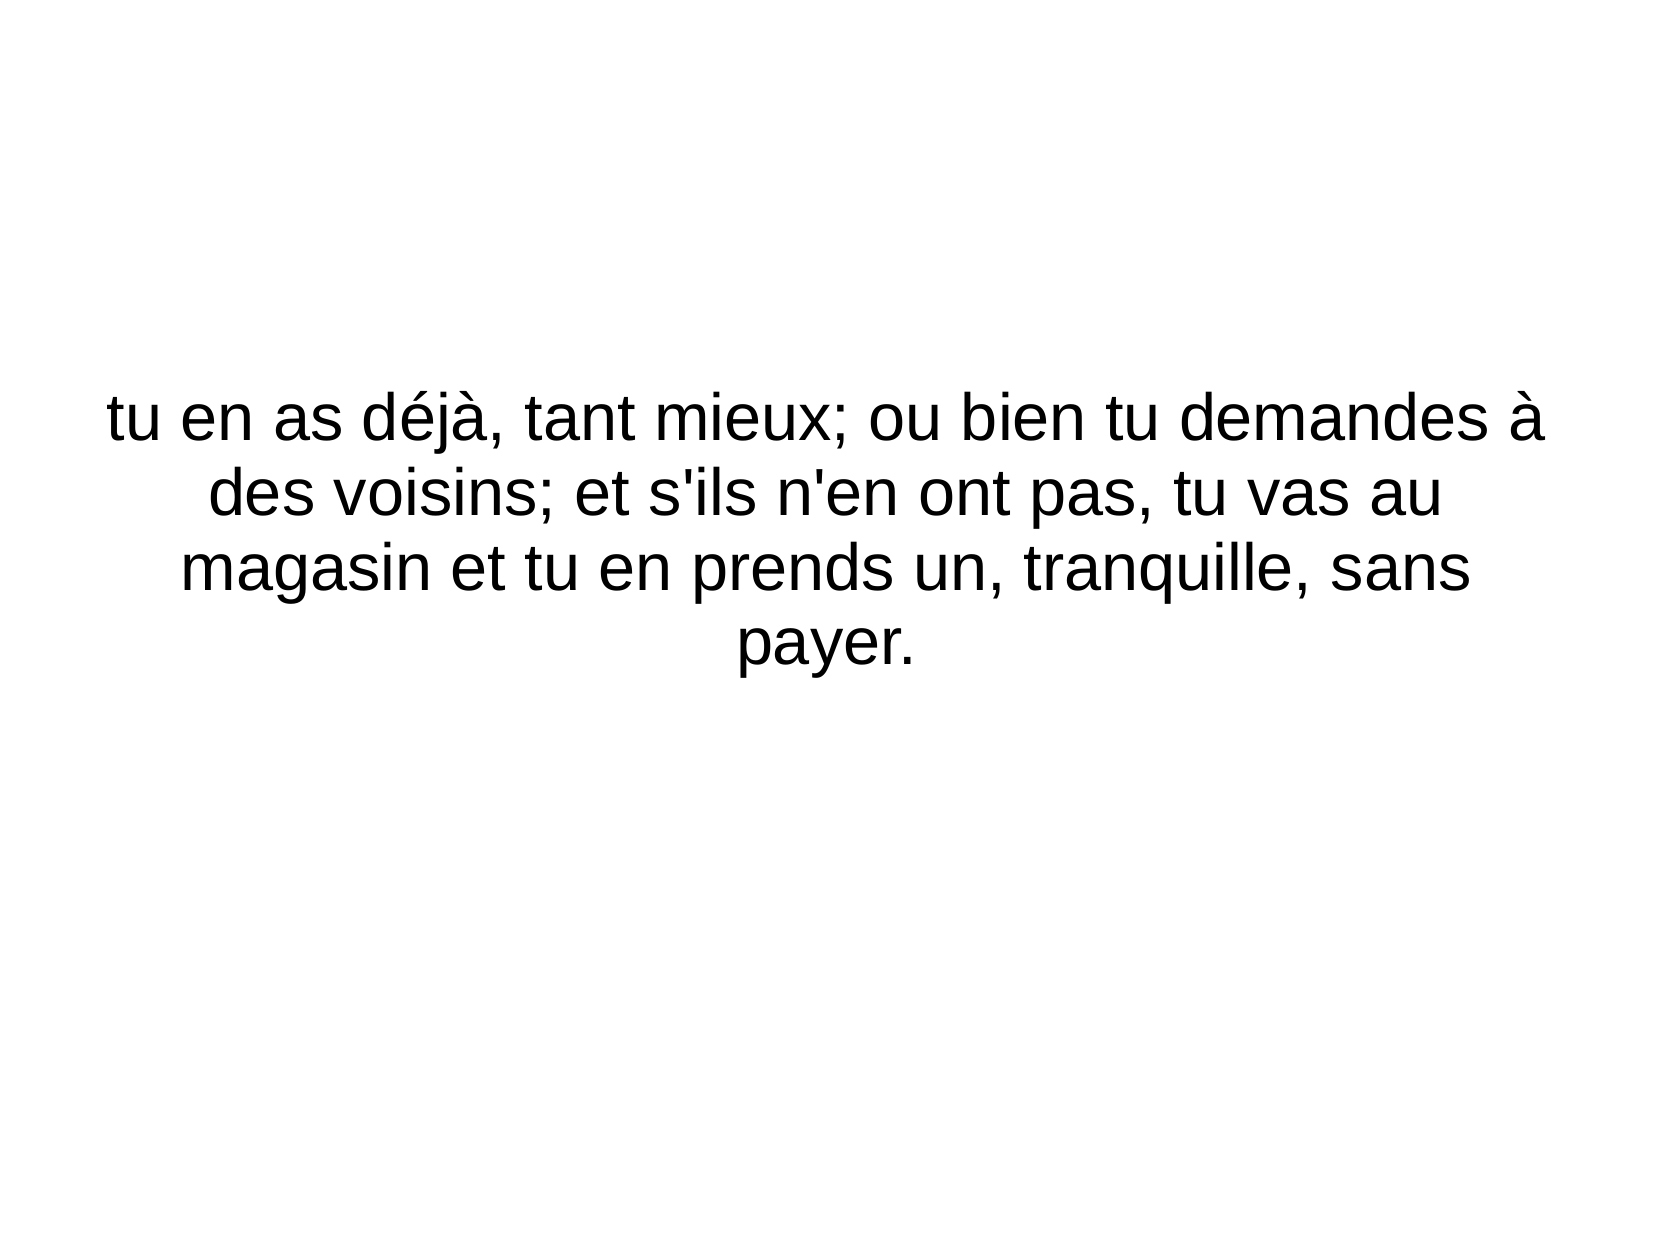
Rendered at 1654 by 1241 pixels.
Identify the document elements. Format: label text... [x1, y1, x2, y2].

subtitle tu en as déjà, tant mieux; ou bien tu demandes à des voisins; et s'ils n'en ont pas, tu vas au magasin et tu en prends un, tranquille, sans payer. [82, 49, 1571, 1010]
